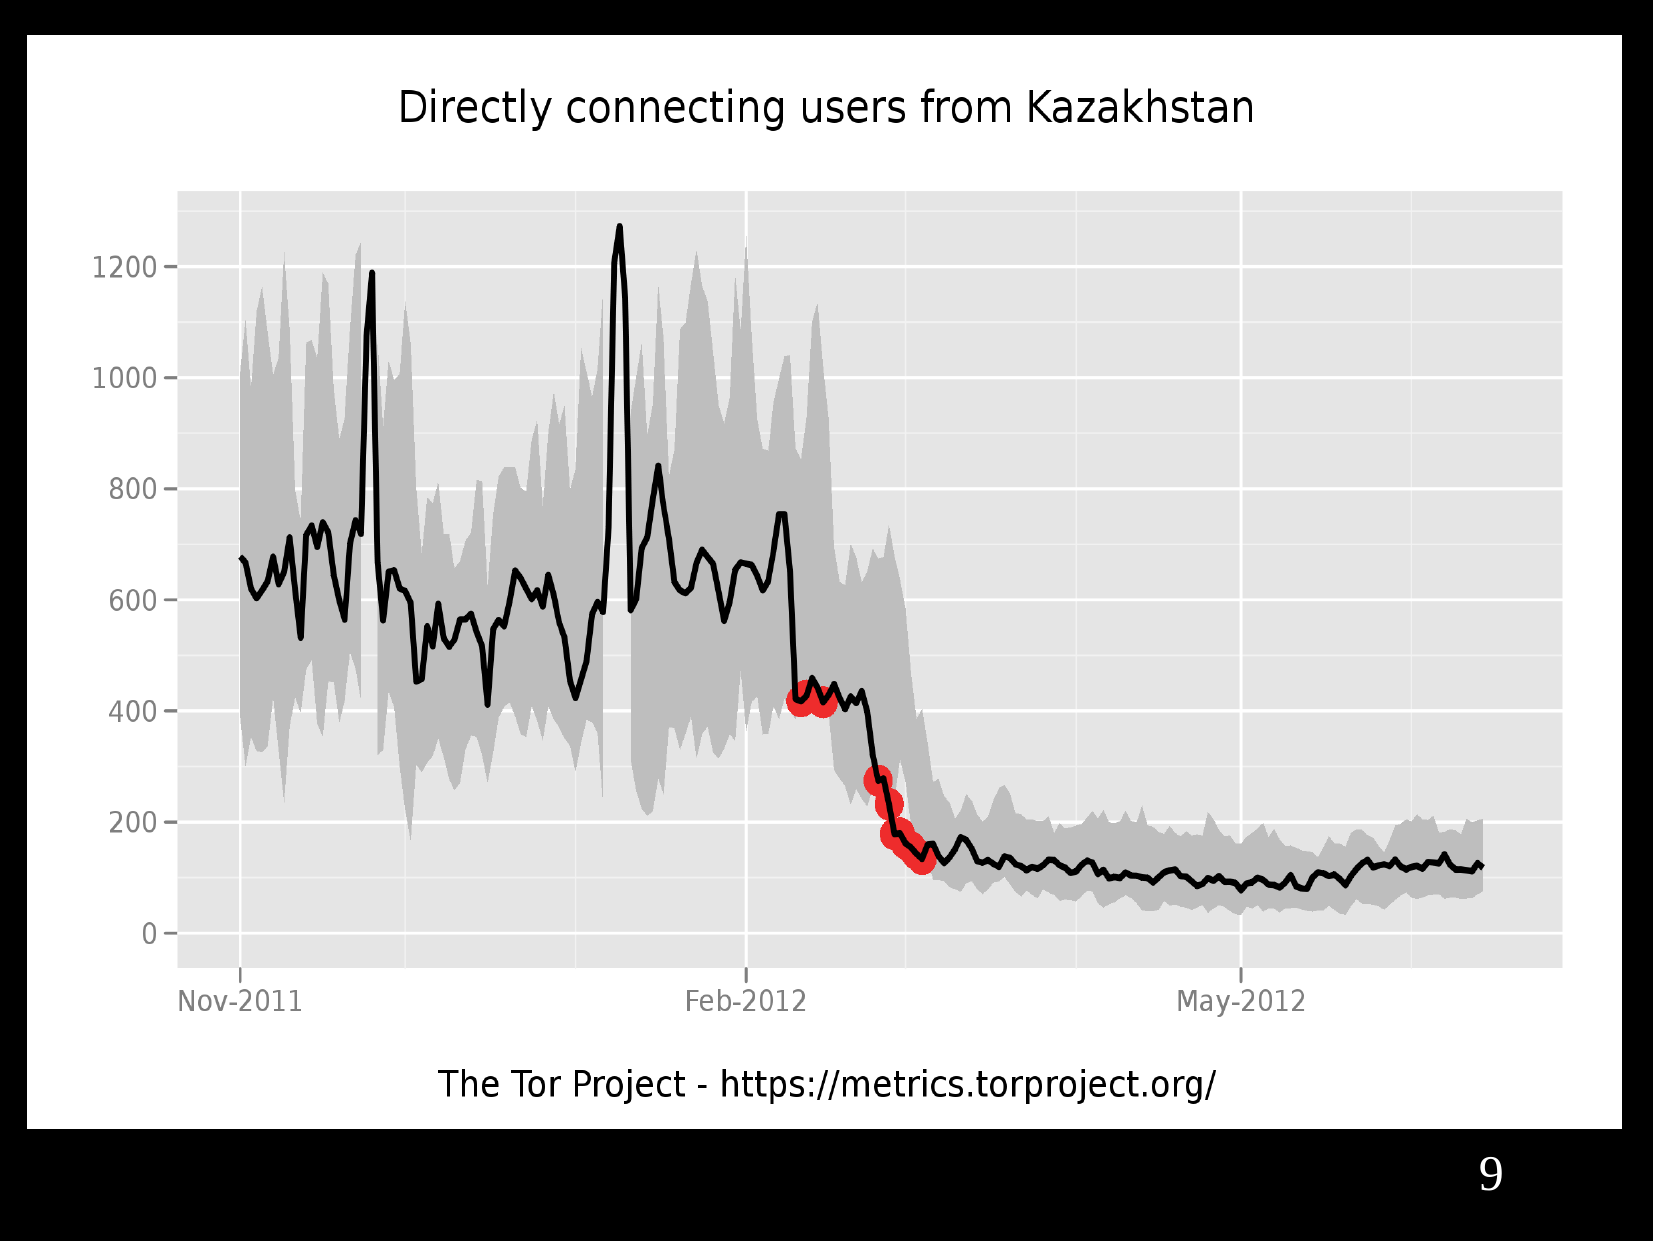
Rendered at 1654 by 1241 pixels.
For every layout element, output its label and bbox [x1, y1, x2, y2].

picture [27, 35, 1622, 1129]
